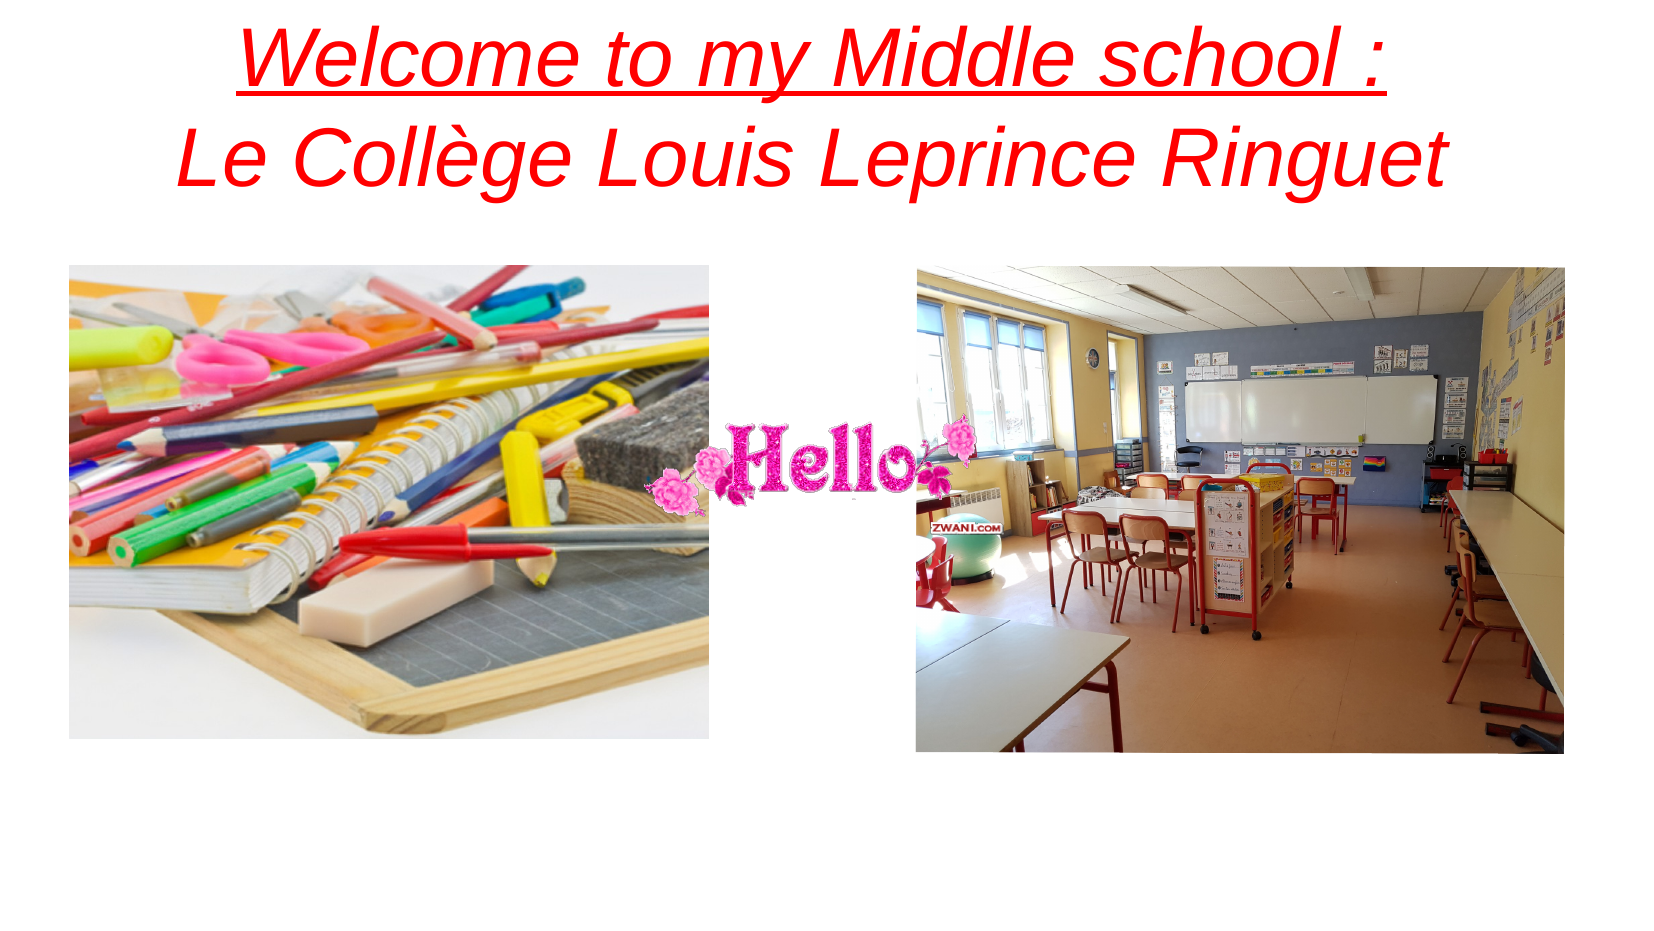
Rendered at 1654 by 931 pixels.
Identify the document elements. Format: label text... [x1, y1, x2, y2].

title Welcome to my Middle school : Le Collège Louis Leprince Ringuet [0, 0, 1625, 207]
picture [69, 265, 1565, 754]
